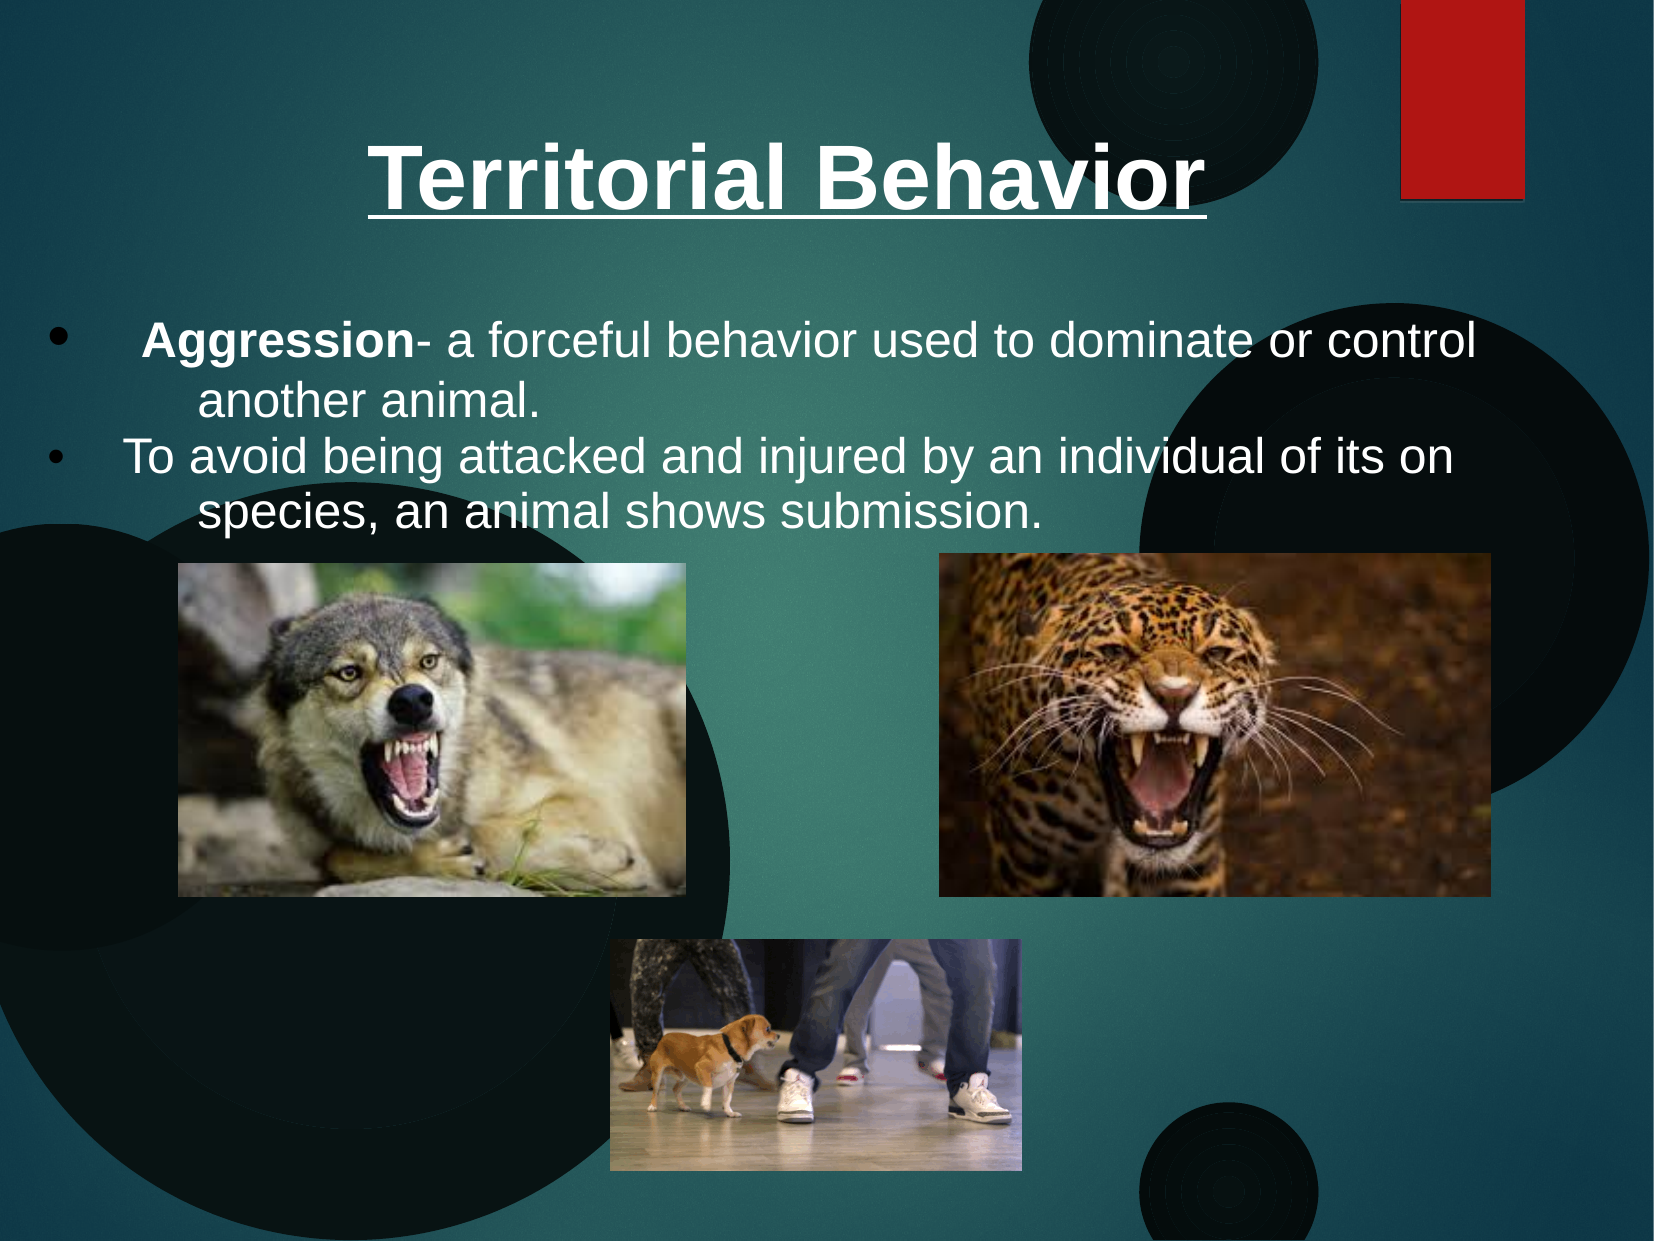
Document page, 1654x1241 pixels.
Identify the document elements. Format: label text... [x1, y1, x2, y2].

text_box Aggression- a forceful behavior used to dominate or control another animal. To avoid being attacked and injured by an individual of its on species, an animal shows submission. [32, 290, 1599, 601]
picture [178, 563, 686, 897]
text_box Territorial Behavior [348, 119, 1226, 241]
picture [610, 938, 1022, 1171]
picture [939, 553, 1491, 897]
